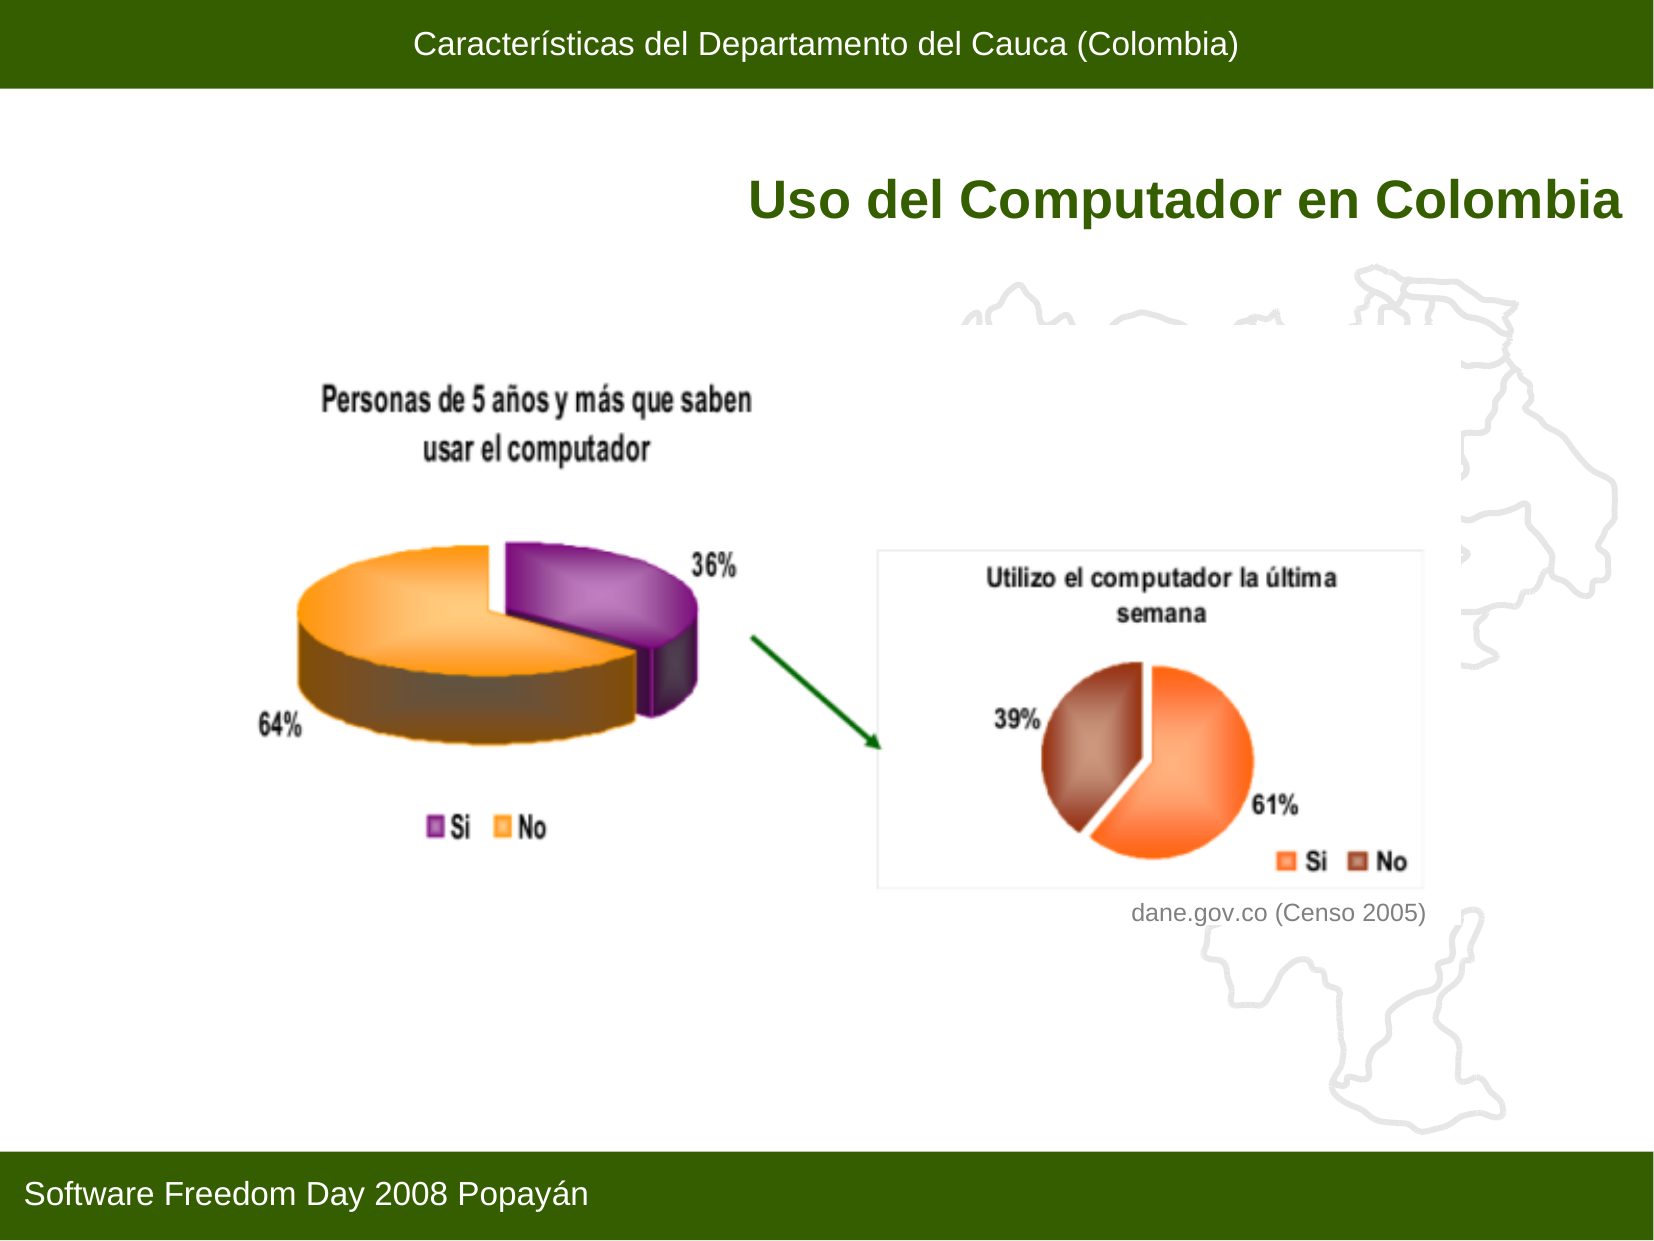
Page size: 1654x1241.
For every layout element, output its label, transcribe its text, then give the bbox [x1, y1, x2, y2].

text_box dane.gov.co (Censo 2005) [1131, 898, 1422, 927]
title Uso del Computador en Colombia [147, 147, 1625, 252]
picture [210, 325, 1461, 925]
